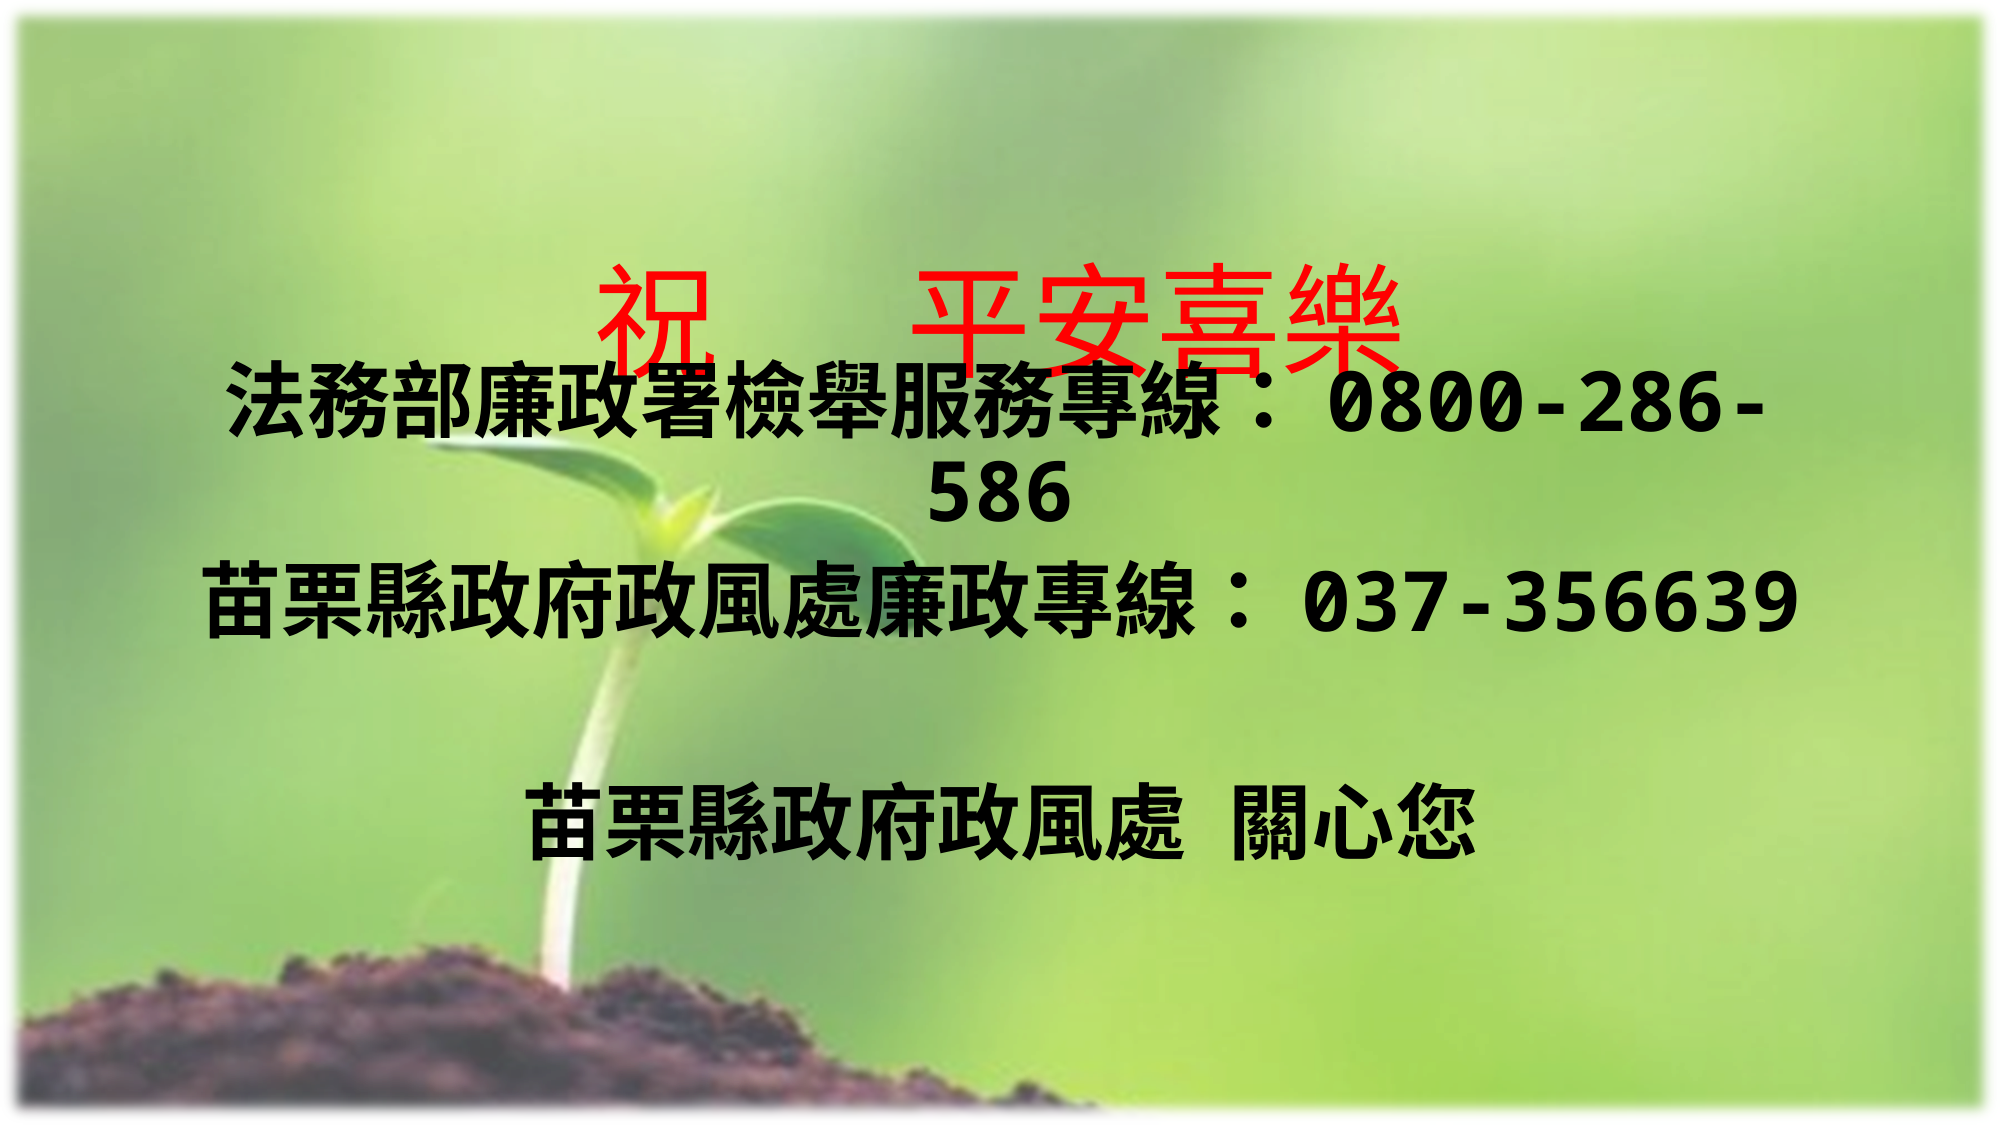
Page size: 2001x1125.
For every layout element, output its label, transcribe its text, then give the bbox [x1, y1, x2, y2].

list 法務部廉政署檢舉服務專線：0800-286-586 苗栗縣政府政風處廉政專線：037-356639 苗栗縣政府政風處 關心您 [137, 351, 1863, 1066]
picture [0, 0, 2000, 1125]
title 祝 平安喜樂 [568, 166, 1432, 351]
